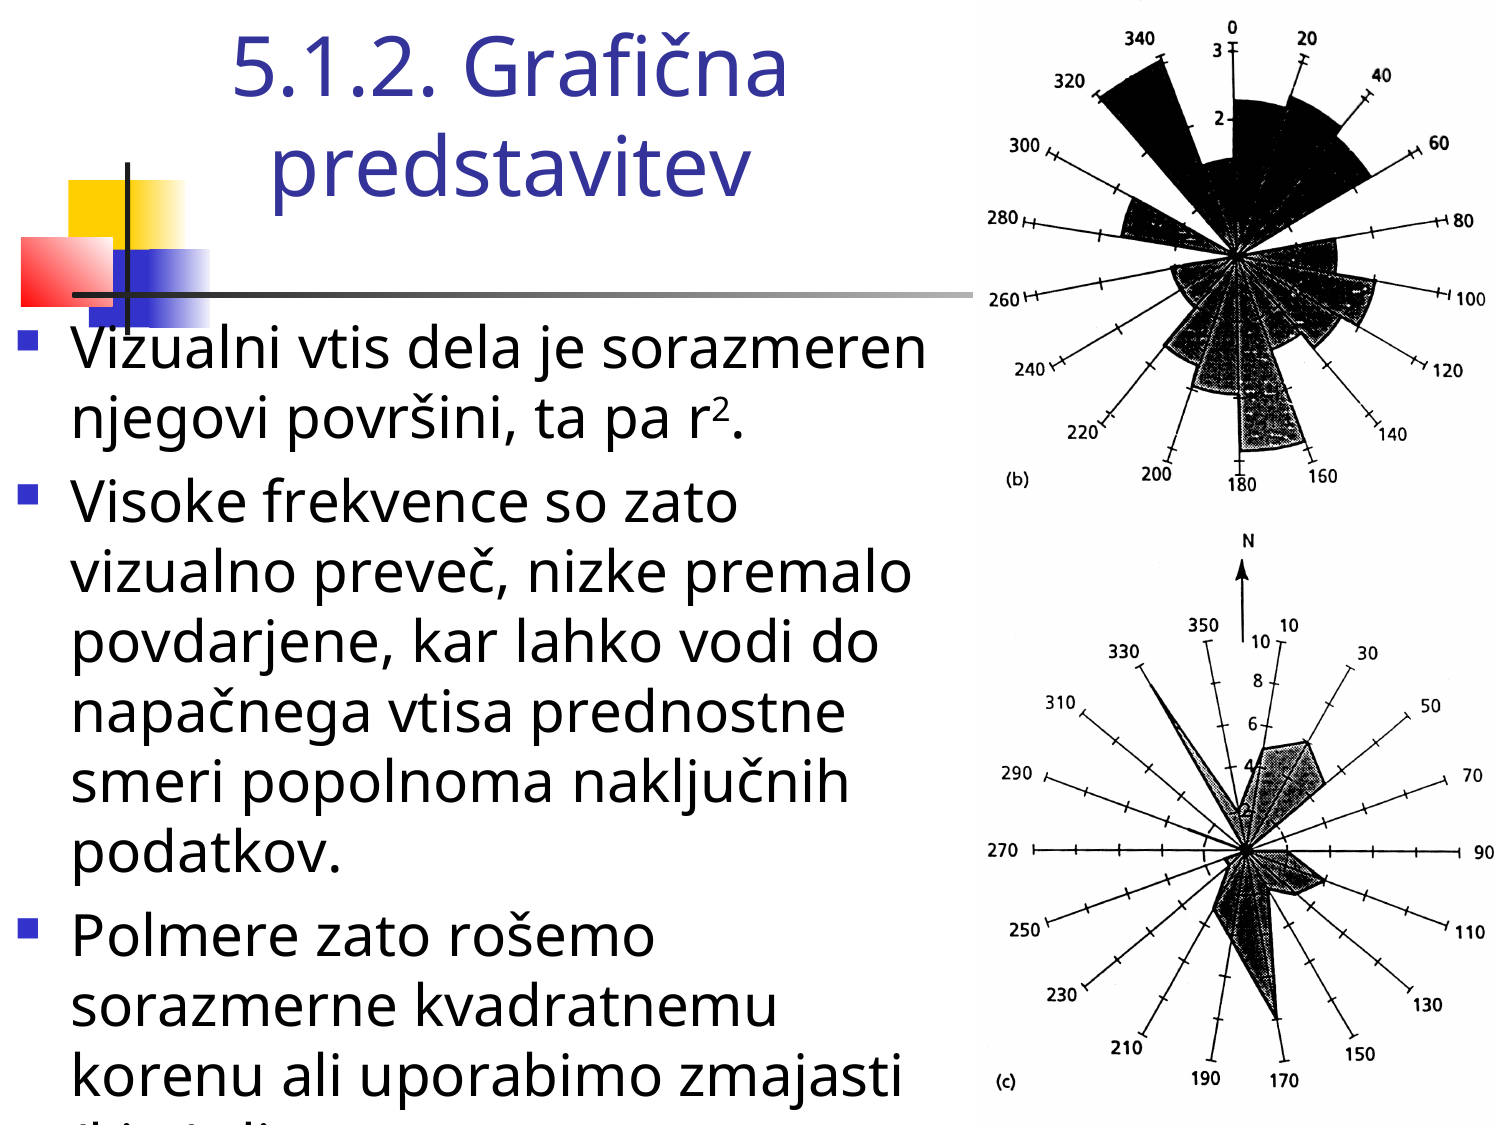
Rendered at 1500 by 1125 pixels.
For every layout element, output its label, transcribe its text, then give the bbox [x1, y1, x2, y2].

title 5.1.2. Grafična predstavitev [0, 0, 973, 221]
picture [973, 0, 1500, 1125]
list Vizualni vtis dela je sorazmeren njegovi površini, ta pa r2. Visoke frekvence so zato vizualno preveč, nizke premalo povdarjene, kar lahko vodi do napačnega vtisa prednostne smeri popolnoma naključnih podatkov. Polmere zato rošemo sorazmerne kvadratnemu korenu ali uporabimo zmajasti (kite) diagram. [0, 302, 973, 1125]
